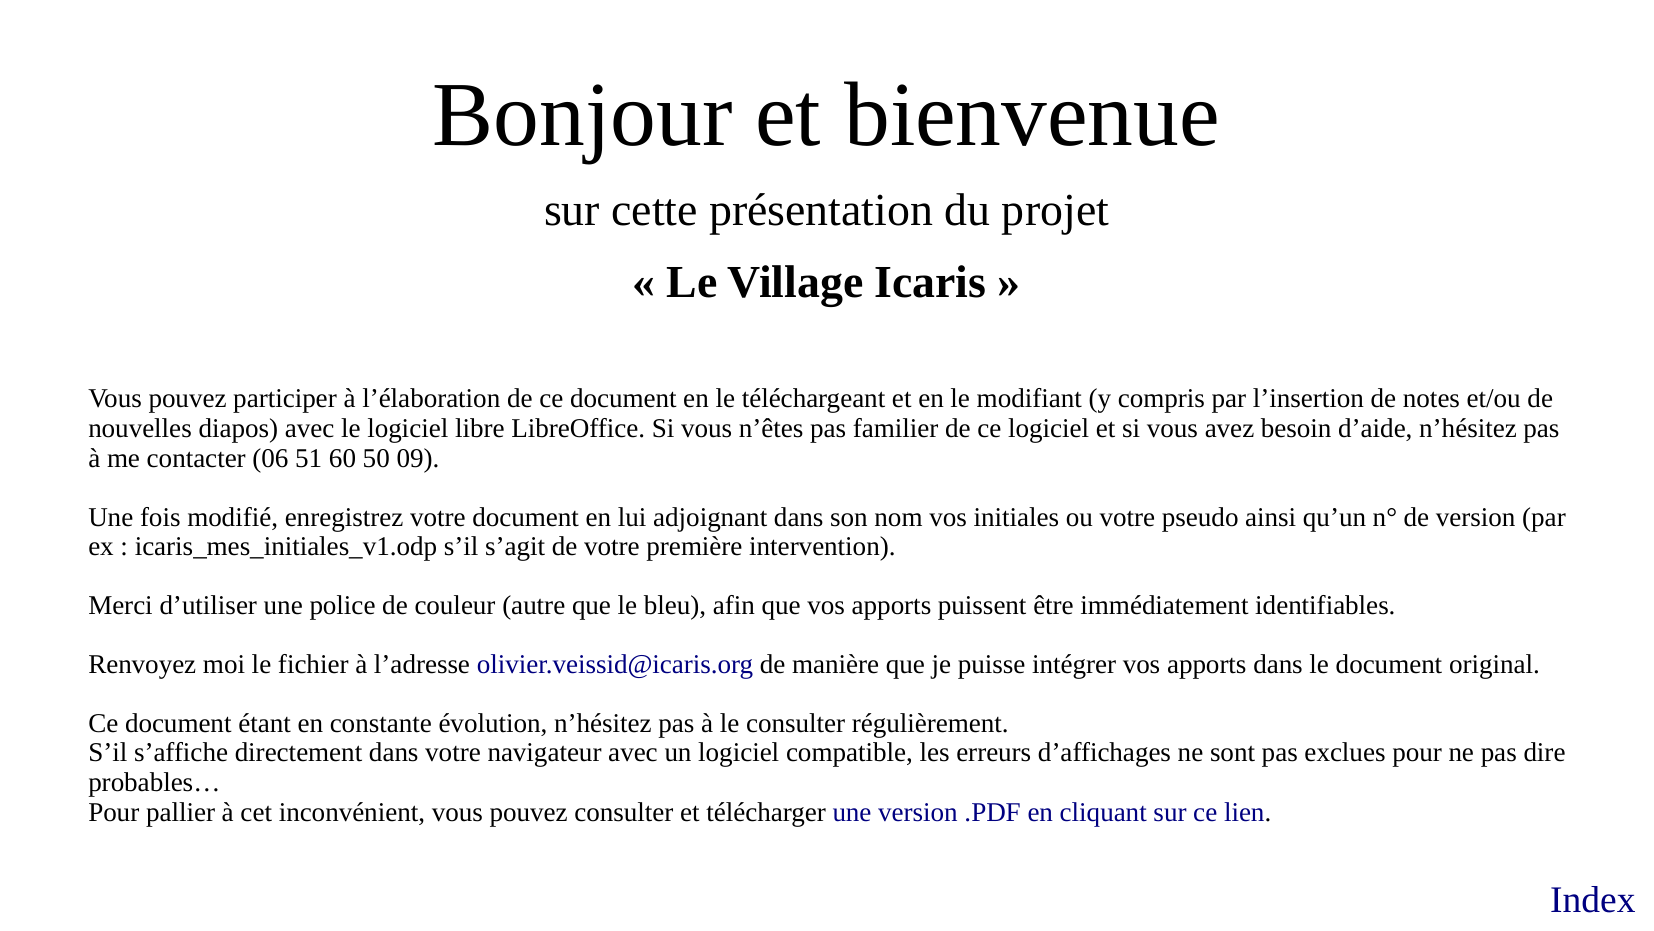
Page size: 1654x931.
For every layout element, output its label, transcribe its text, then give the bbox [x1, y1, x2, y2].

list Vous pouvez participer à l’élaboration de ce document en le téléchargeant et en le modifiant (y compris par l’insertion de notes et/ou de nouvelles diapos) avec le logiciel libre LibreOffice. Si vous n’êtes pas familier de ce logiciel et si vous avez besoin d’aide, n’hésitez pas à me contacter (06 51 60 50 09). Une fois modifié, enregistrez votre document en lui adjoignant dans son nom vos initiales ou votre pseudo ainsi qu’un n° de version (par ex : icaris_mes_initiales_v1.odp s’il s’agit de votre première intervention). Merci d’utiliser une police de couleur (autre que le bleu), afin que vos apports puissent être immédiatement identifiables. Renvoyez moi le fichier à l’adresse olivier.veissid@icaris.org de manière que je puisse intégrer vos apports dans le document original. Ce document étant en constante évolution, n’hésitez pas à le consulter régulièrement. S’il s’affiche directement dans votre navigateur avec un logiciel compatible, les erreurs d’affichages ne sont pas exclues pour ne pas dire probables… Pour pallier à cet inconvénient, vous pouvez consulter et télécharger une version .PDF en cliquant sur ce lien. [88, 324, 1577, 857]
title Bonjour et bienvenue [82, 36, 1571, 193]
text_box sur cette présentation du projet « Le Village Icaris » [529, 177, 1125, 325]
